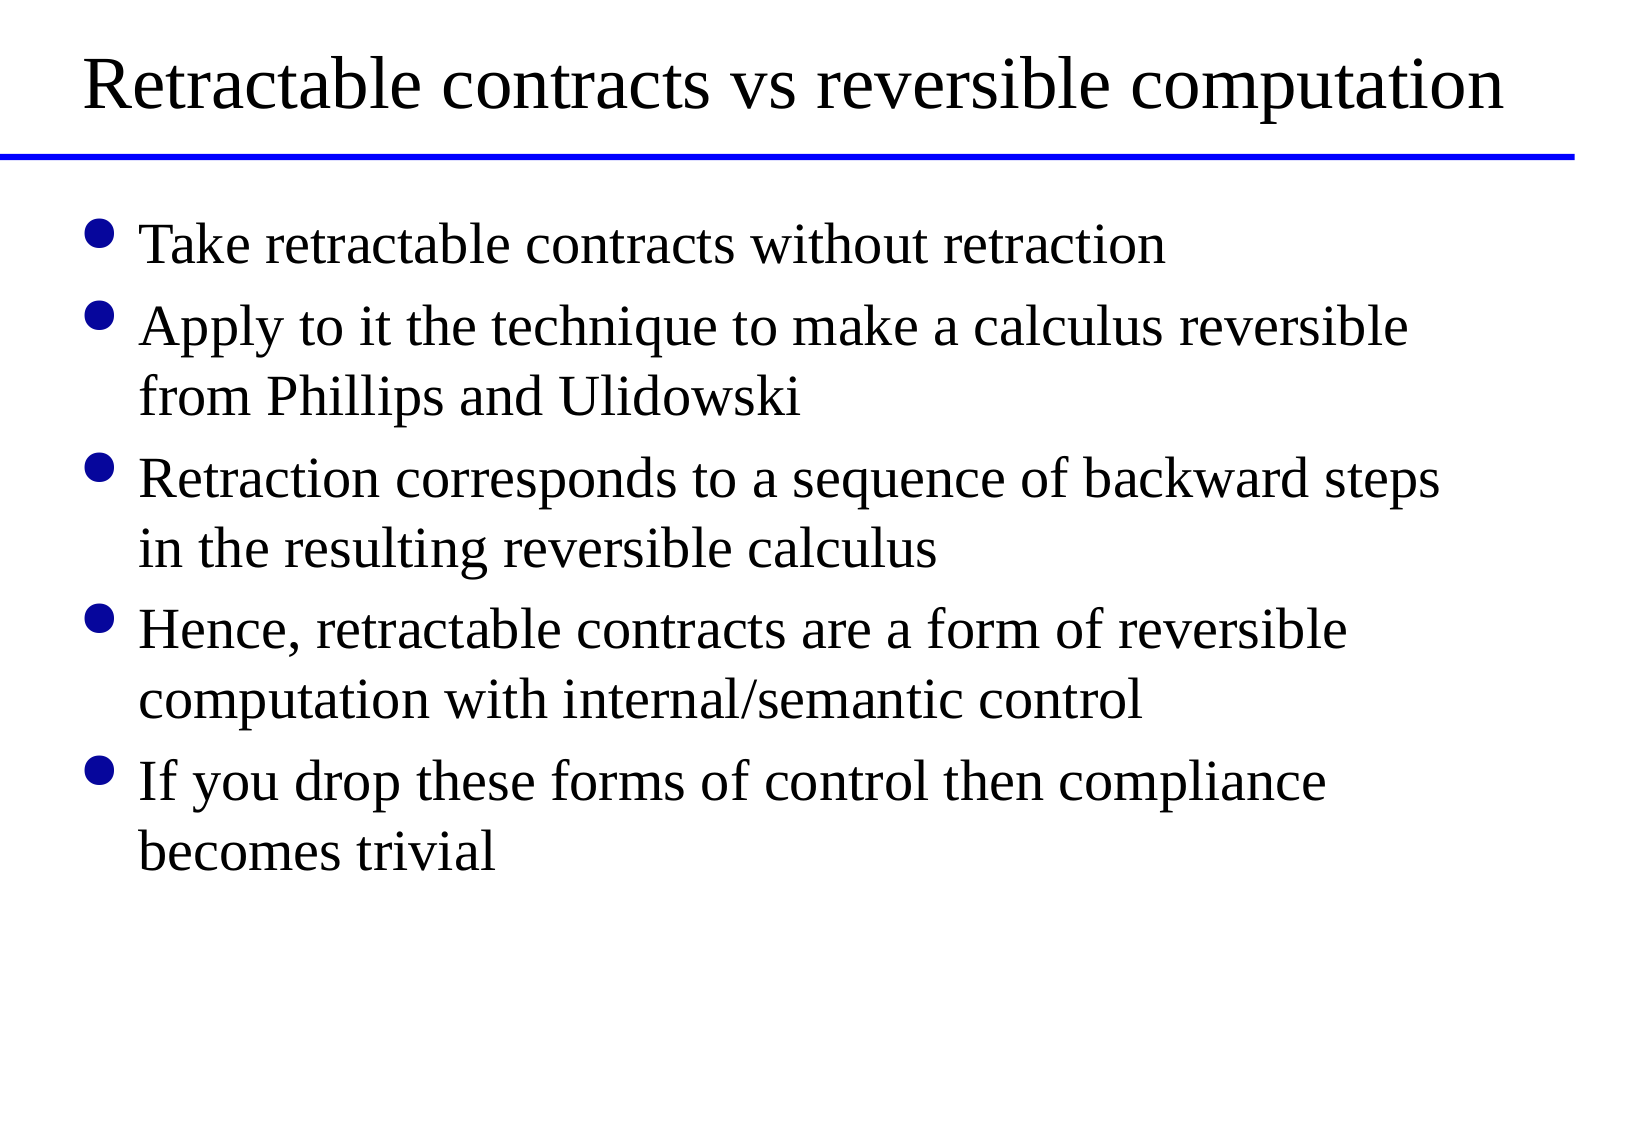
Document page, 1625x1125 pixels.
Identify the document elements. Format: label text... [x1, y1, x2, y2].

list Take retractable contracts without retraction Apply to it the technique to make a calculus reversible from Phillips and Ulidowski Retraction corresponds to a sequence of backward steps in the resulting reversible calculus Hence, retractable contracts are a form of reversible computation with internal/semantic control If you drop these forms of control then compliance becomes trivial [67, 198, 1478, 1061]
title Retractable contracts vs reversible computation [67, 27, 1544, 131]
